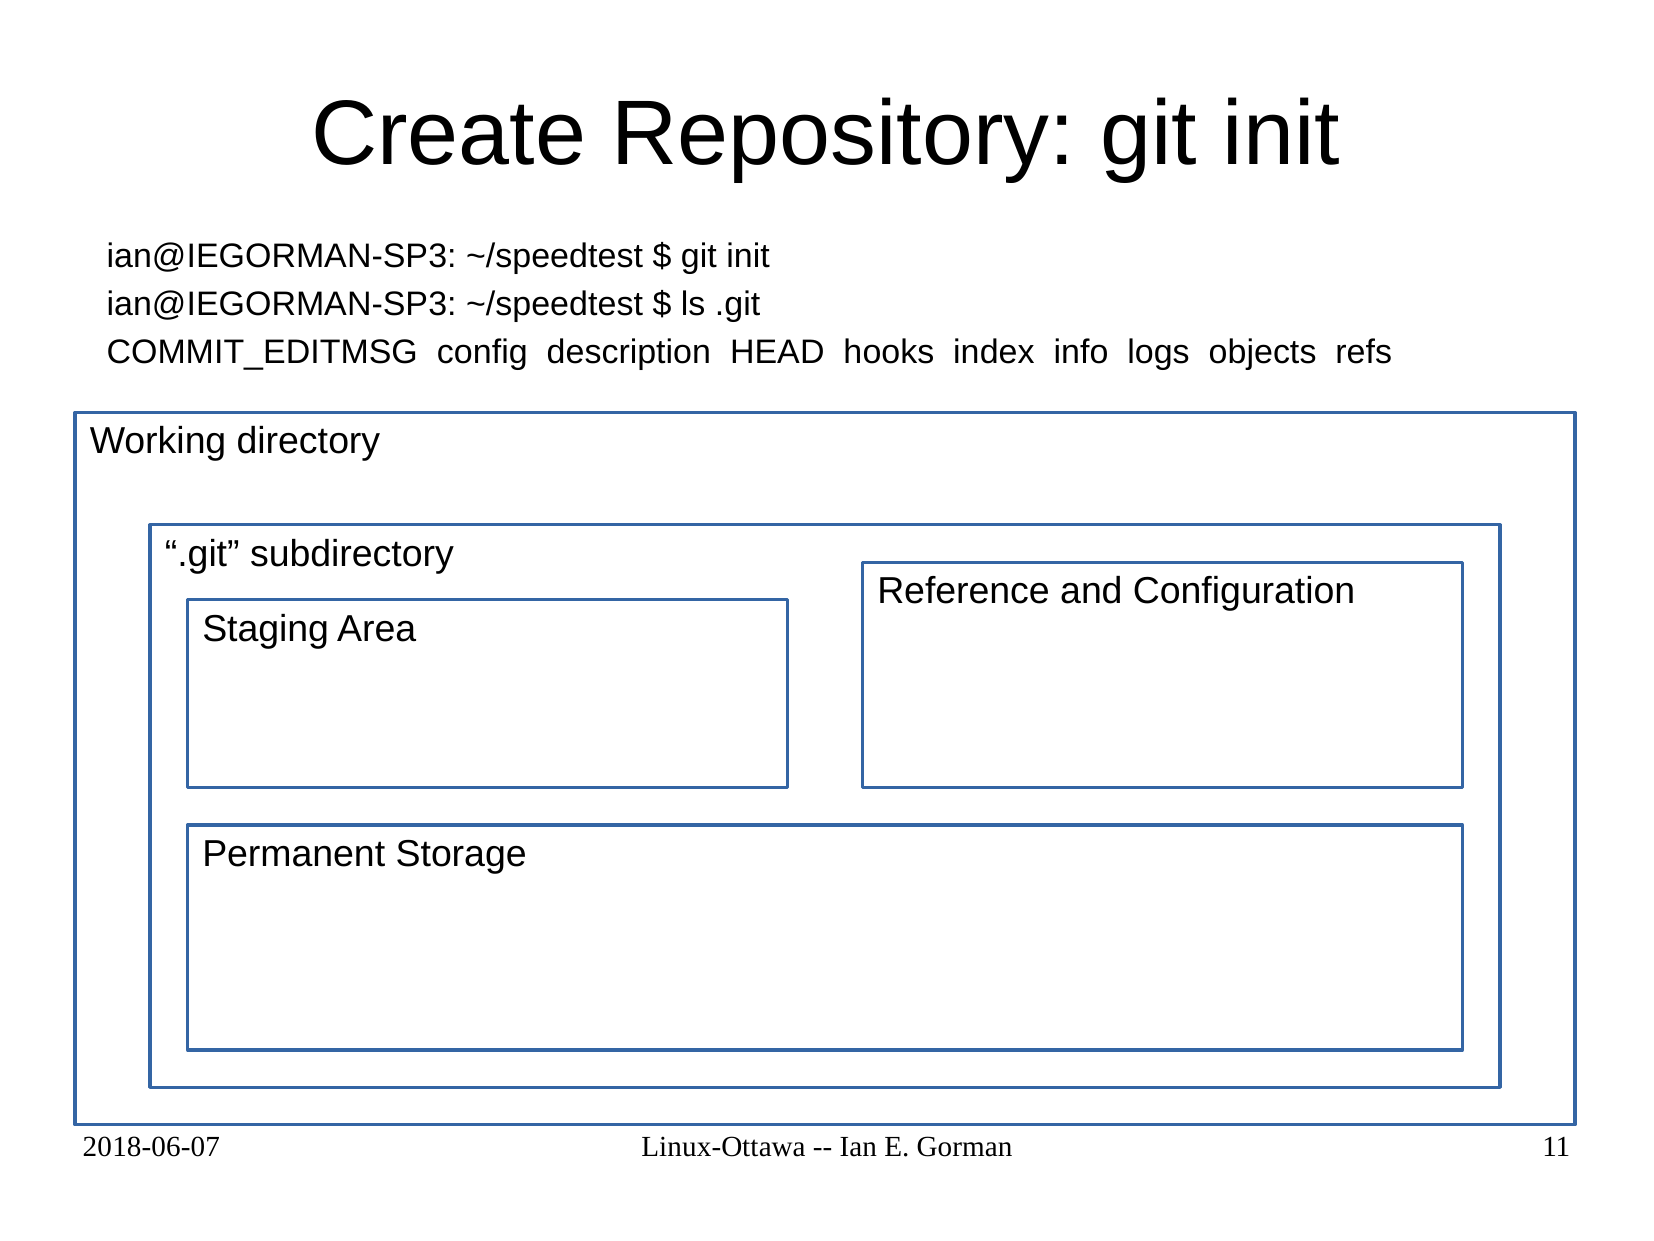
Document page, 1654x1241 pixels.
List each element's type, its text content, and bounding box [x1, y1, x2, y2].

list ian@IEGORMAN-SP3: ~/speedtest $ git init ian@IEGORMAN-SP3: ~/speedtest $ ls .git COMMIT_EDITMSG config description HEAD hooks index info logs objects refs [82, 236, 1571, 376]
title Create Repository: git init [82, 49, 1571, 217]
text_box Working directory [75, 412, 466, 473]
text_box Permanent Storage [187, 825, 556, 886]
text_box Staging Area [187, 600, 466, 668]
text_box Reference and Configuration [862, 562, 1403, 631]
text_box “.git” subdirectory [150, 525, 496, 593]
